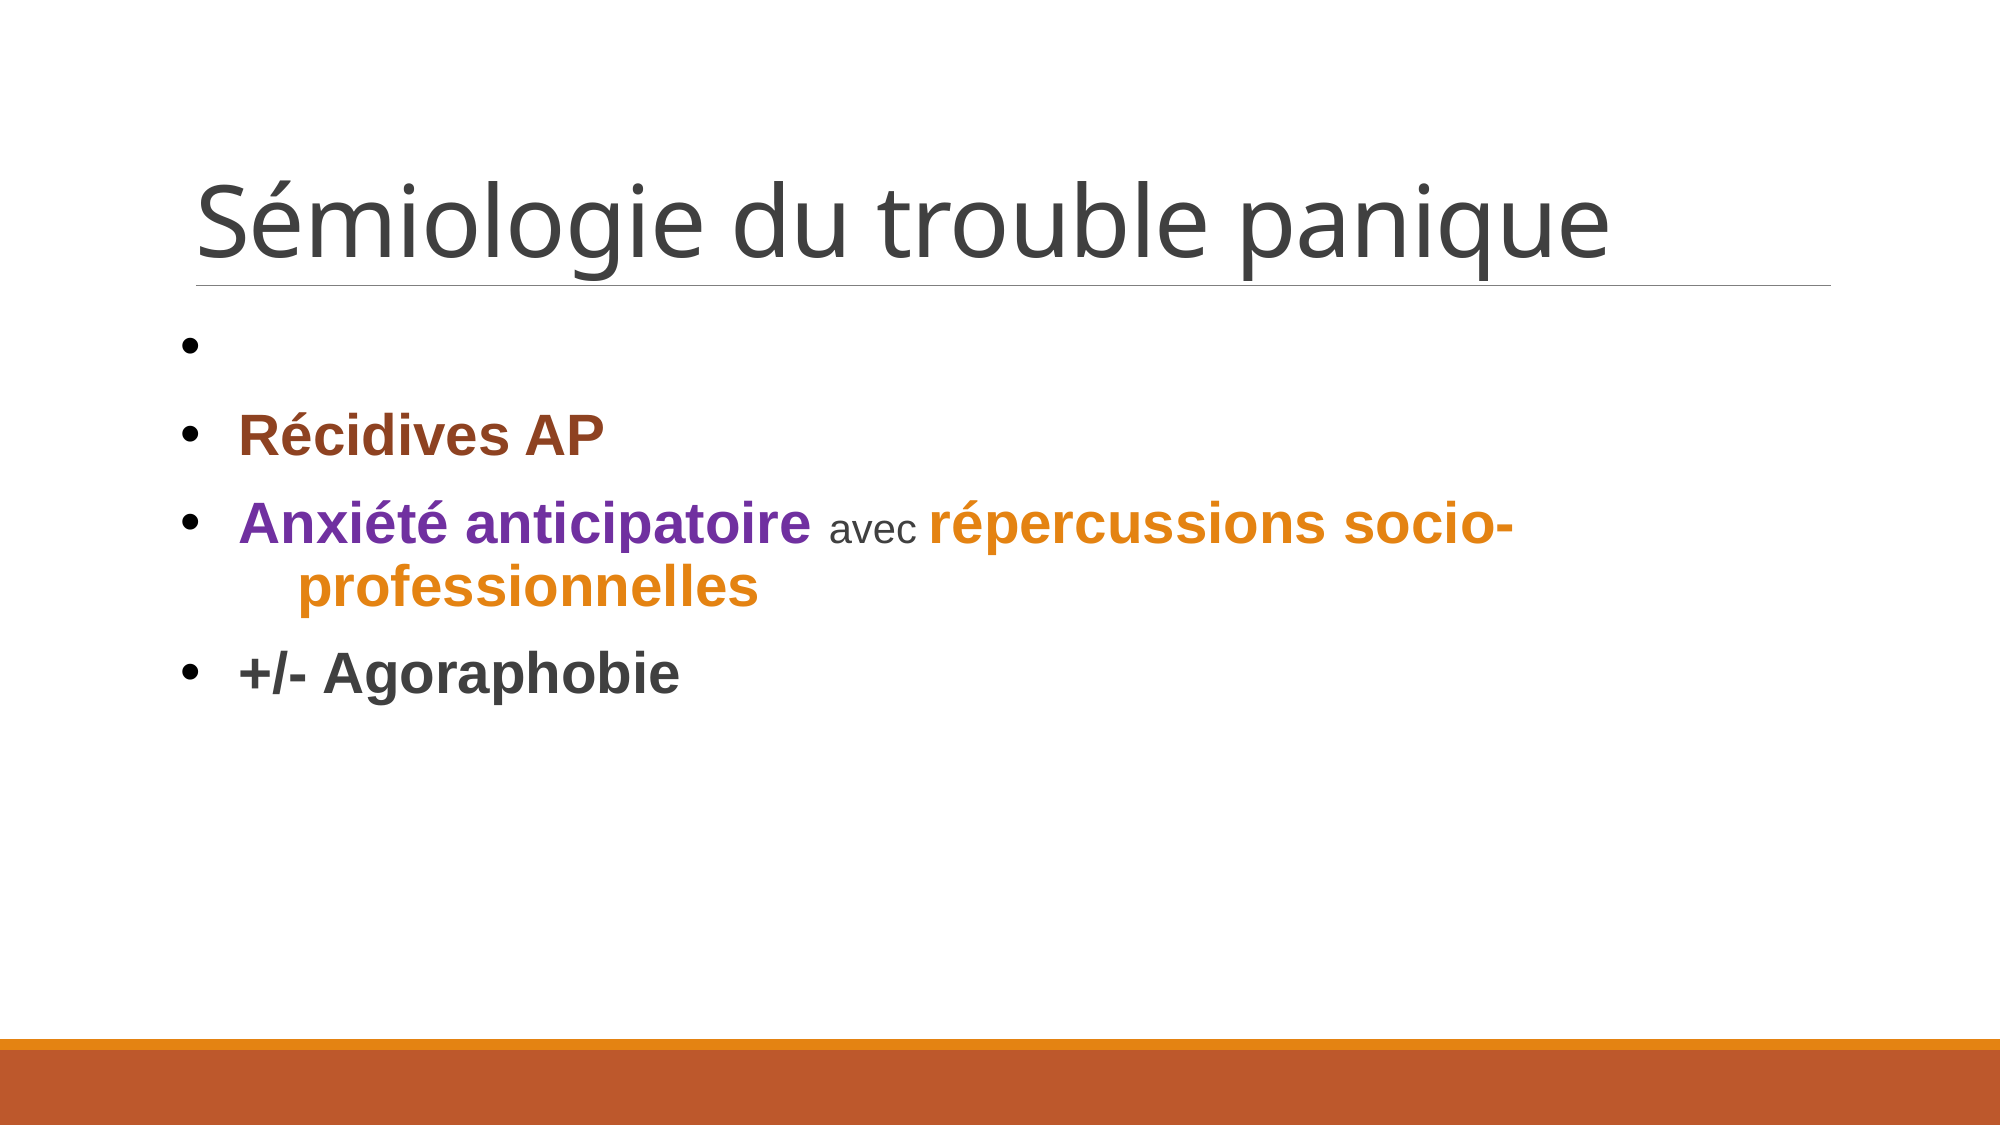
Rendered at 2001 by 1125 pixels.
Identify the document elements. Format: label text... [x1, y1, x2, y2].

title Sémiologie du trouble panique [180, 47, 1831, 286]
list Récidives AP Anxiété anticipatoire avec répercussions socio-professionnelles +/- Agoraphobie [180, 302, 1831, 963]
